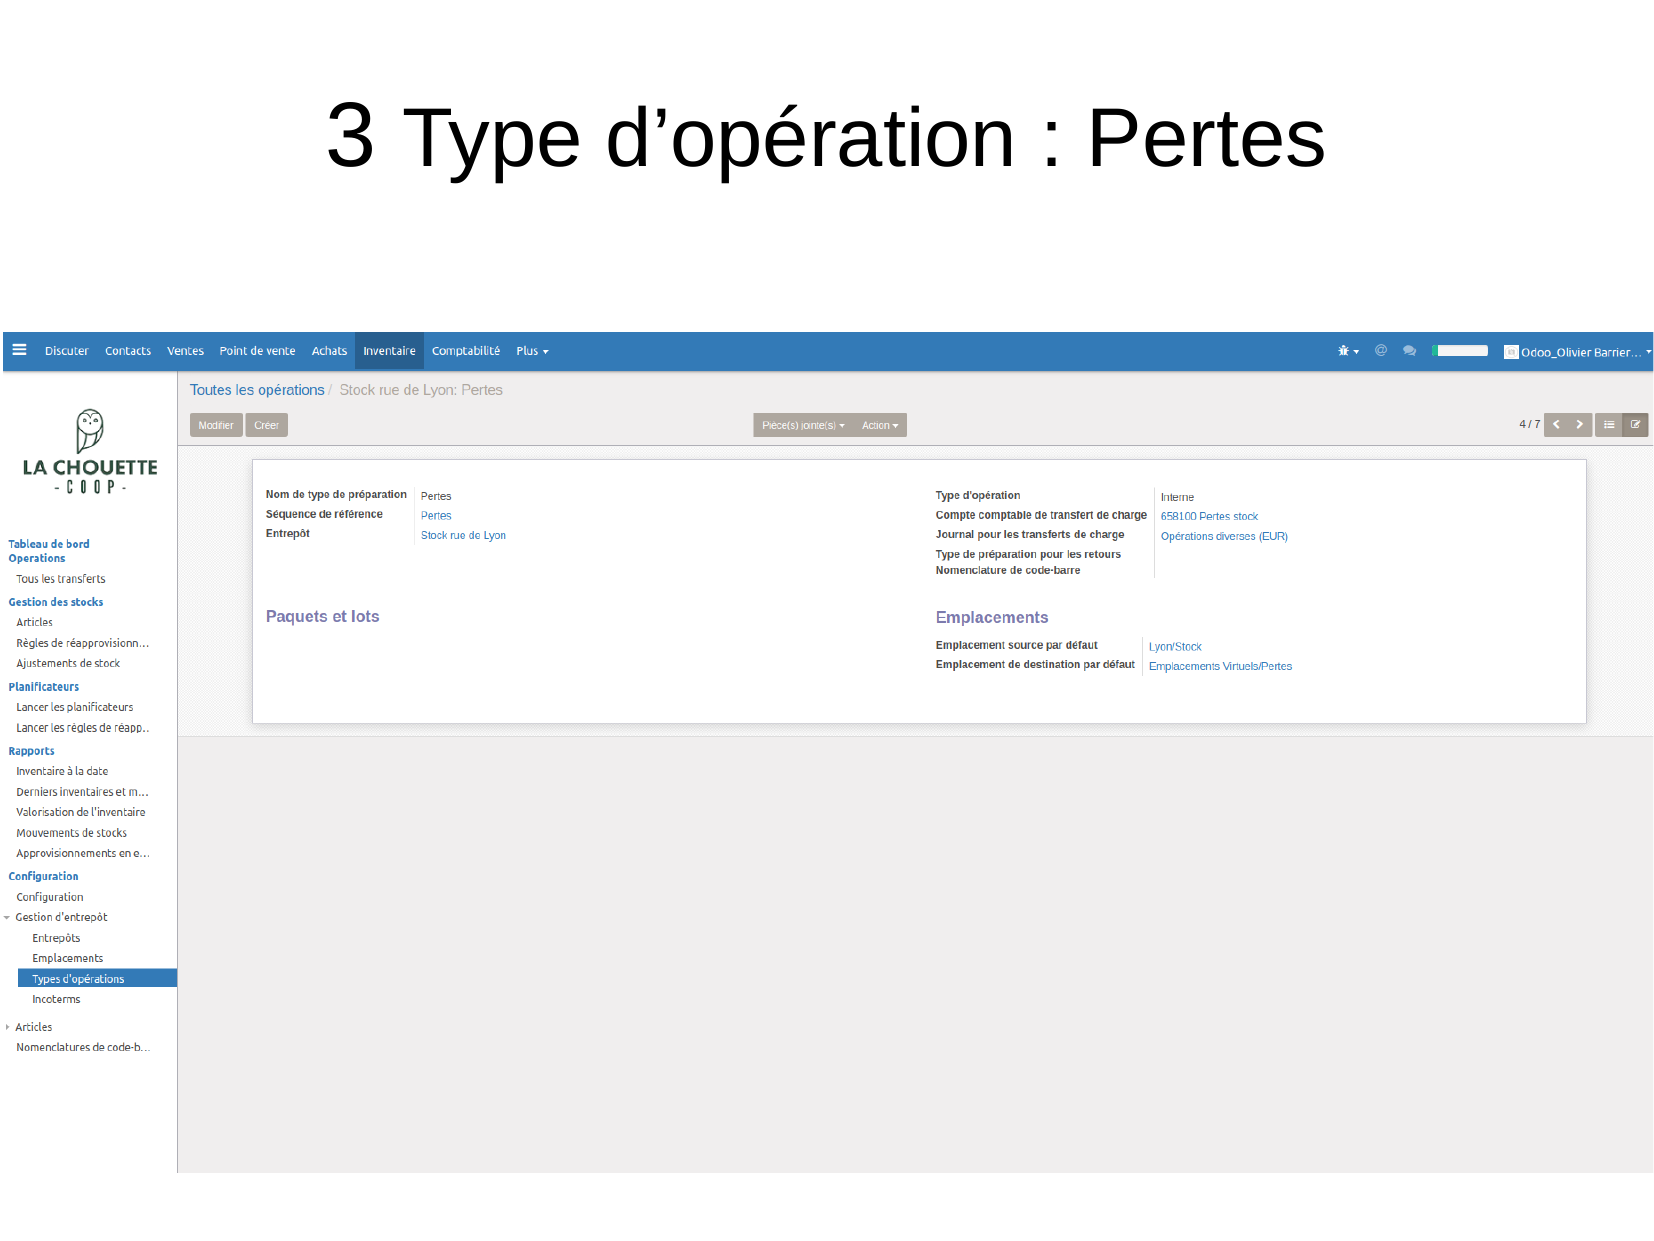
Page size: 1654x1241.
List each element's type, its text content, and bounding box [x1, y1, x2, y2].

title 3 Type d’opération : Pertes [82, 31, 1571, 239]
picture [3, 332, 1654, 1173]
